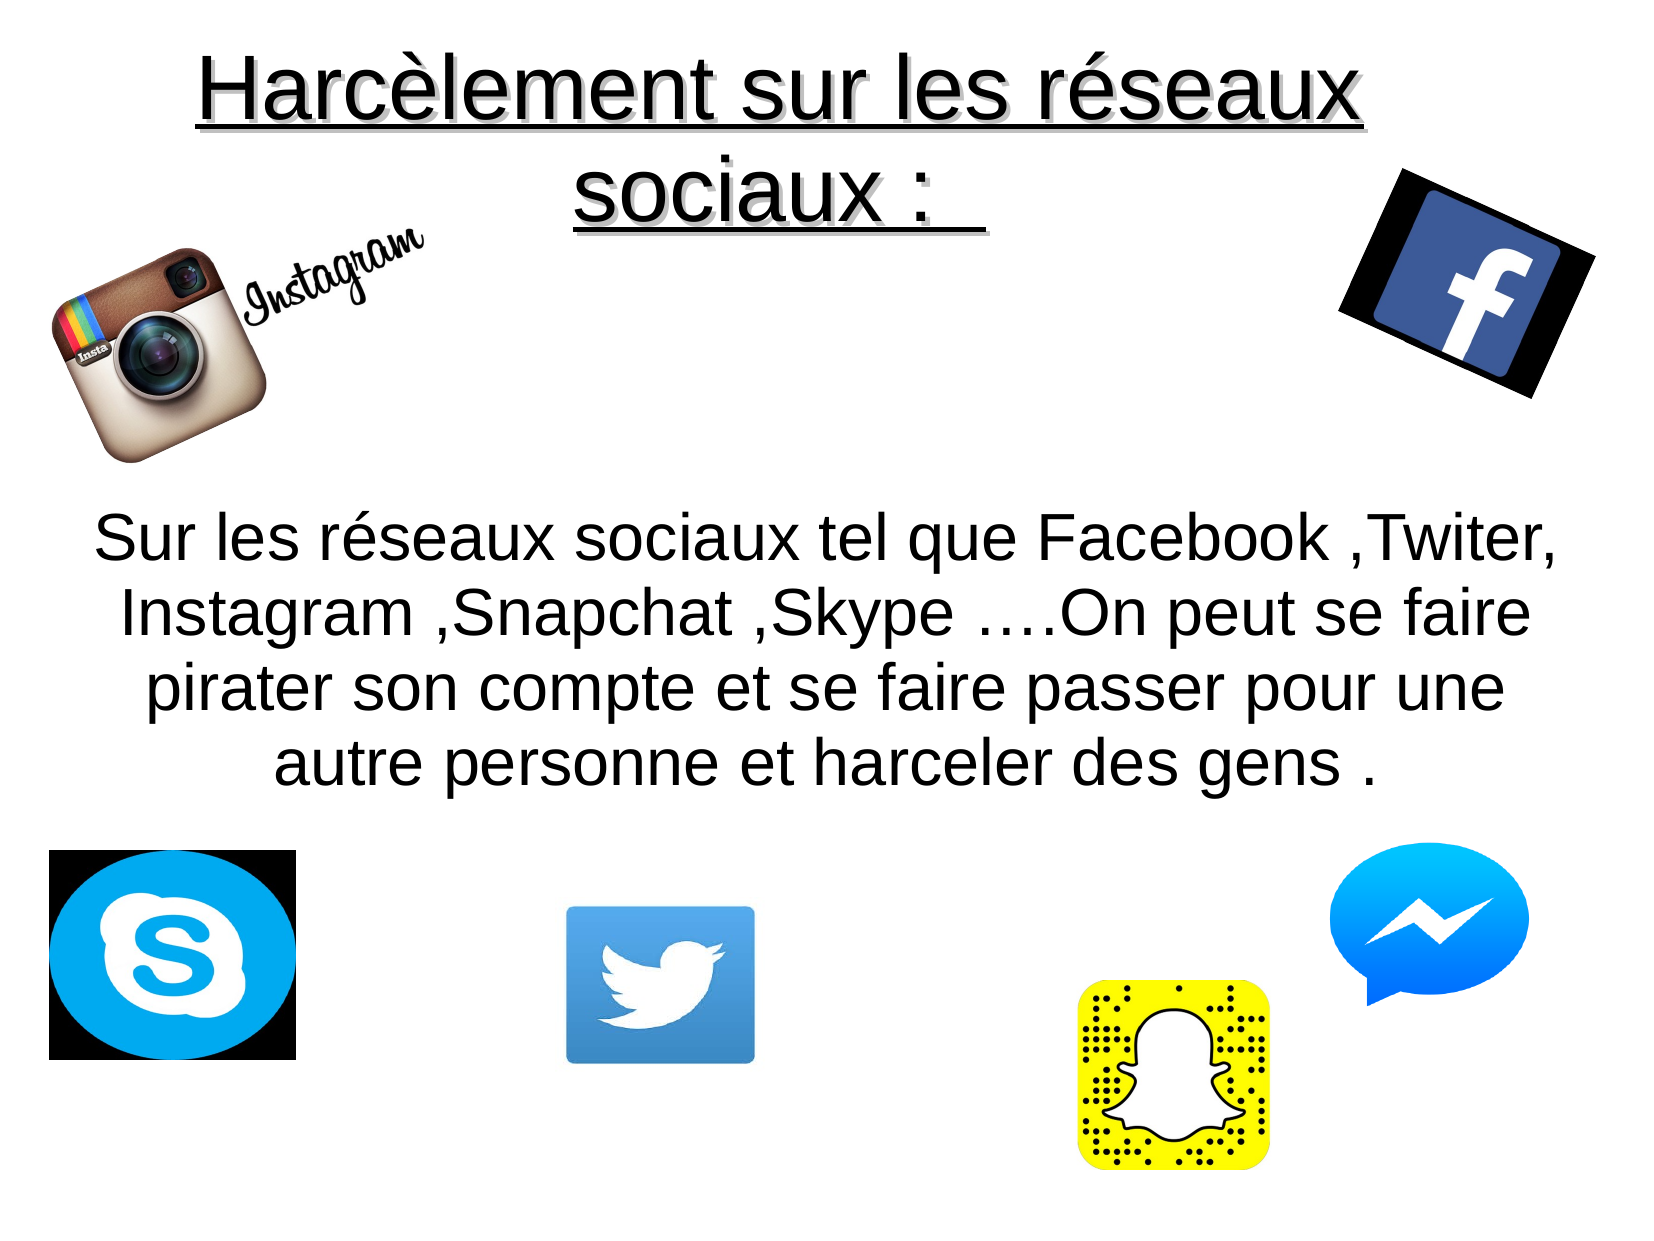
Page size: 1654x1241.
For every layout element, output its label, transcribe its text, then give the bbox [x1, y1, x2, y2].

picture [195, 975, 296, 1060]
picture [49, 971, 149, 1060]
picture [1337, 167, 1596, 399]
picture [49, 850, 153, 939]
picture [41, 152, 461, 473]
subtitle Sur les réseaux sociaux tel que Facebook ,Twiter, Instagram ,Snapchat ,Skype ….On peut se faire pirater son compte et se faire passer pour une autre personne et harceler des gens . [82, 290, 1571, 1010]
picture [192, 850, 296, 935]
picture [1003, 814, 1559, 1170]
picture [555, 897, 765, 1072]
title Harcèlement sur les réseaux sociaux : [35, 35, 1524, 243]
picture [101, 893, 245, 1017]
